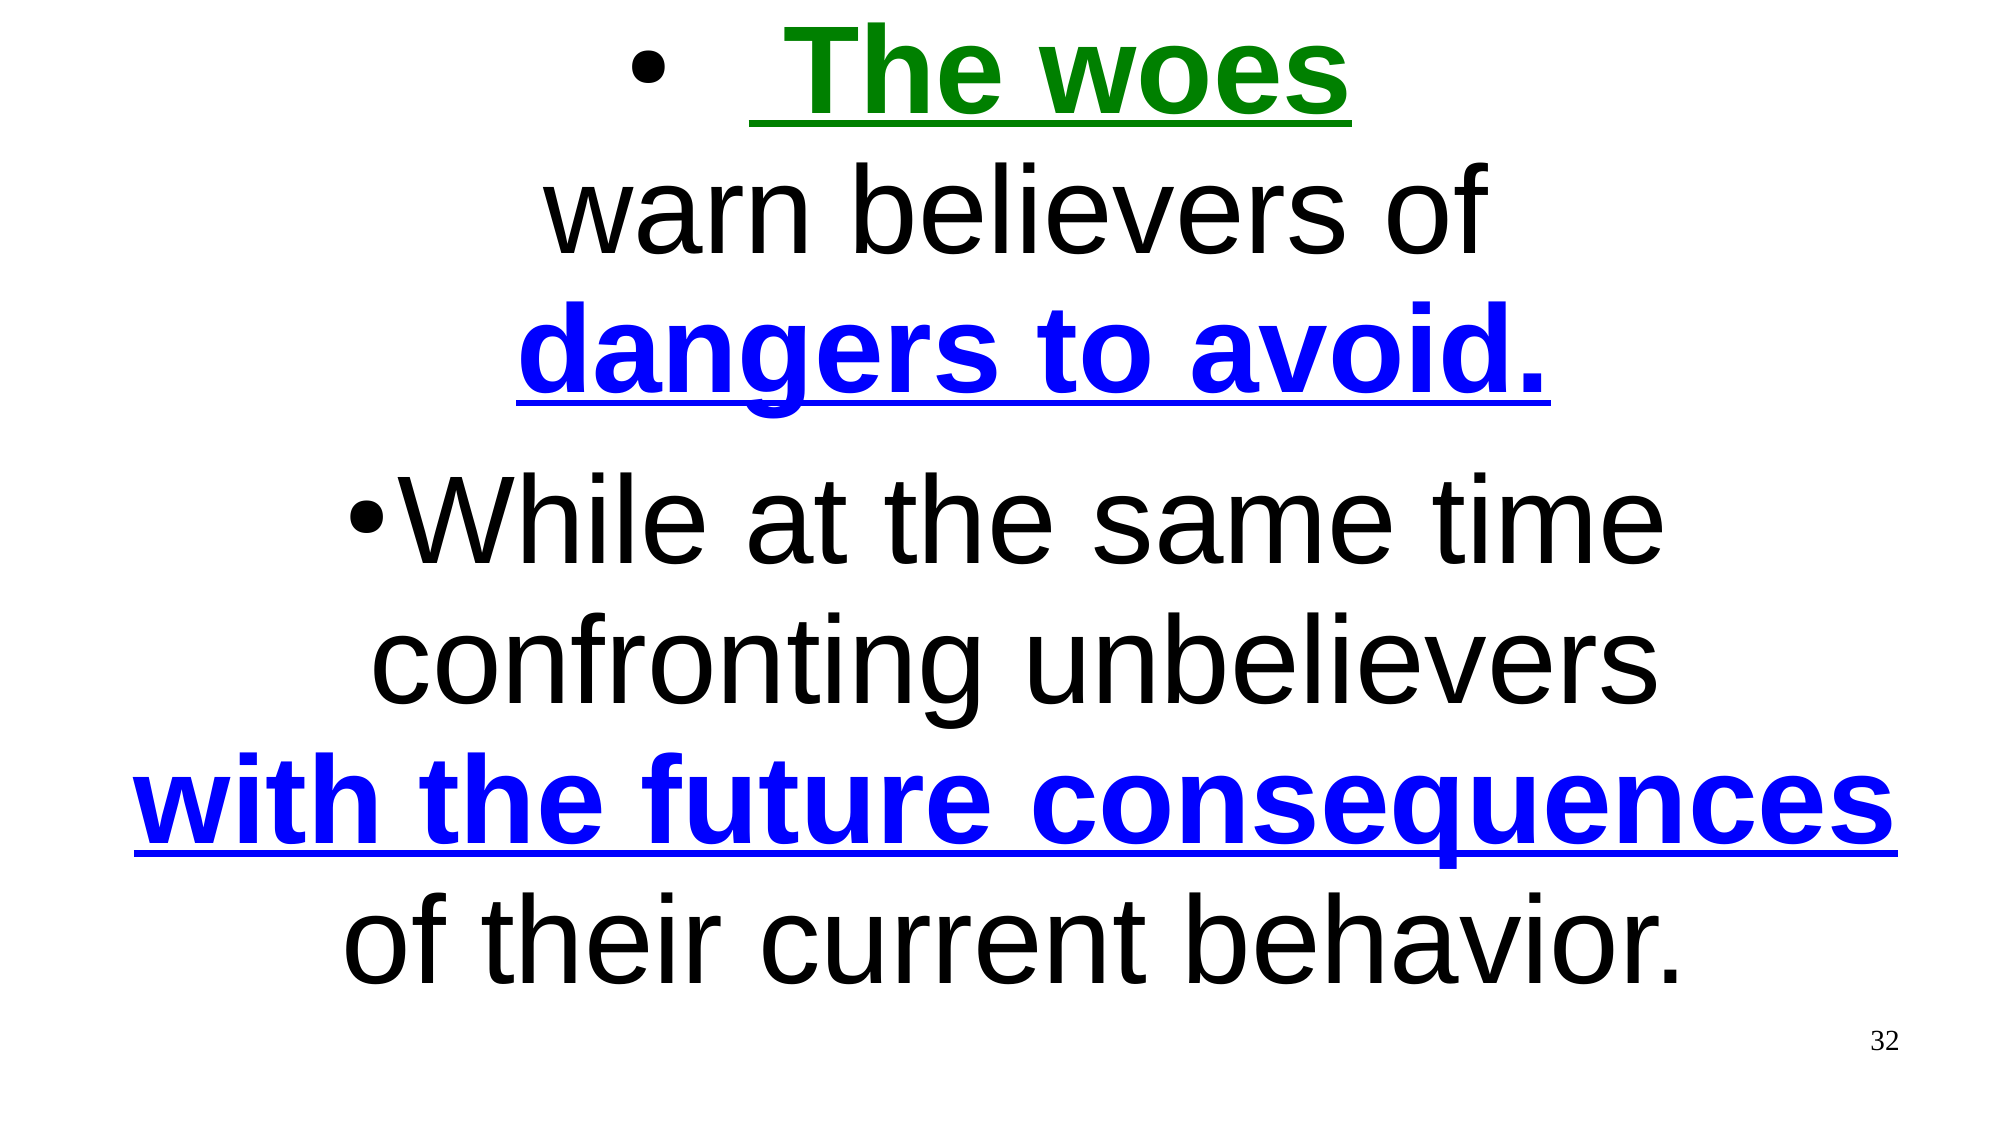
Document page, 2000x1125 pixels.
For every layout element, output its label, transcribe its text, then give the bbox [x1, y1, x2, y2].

list The woes warn believers of dangers to avoid. While at the same time confronting unbelievers with the future consequences of their current behavior. [0, 0, 1996, 1123]
